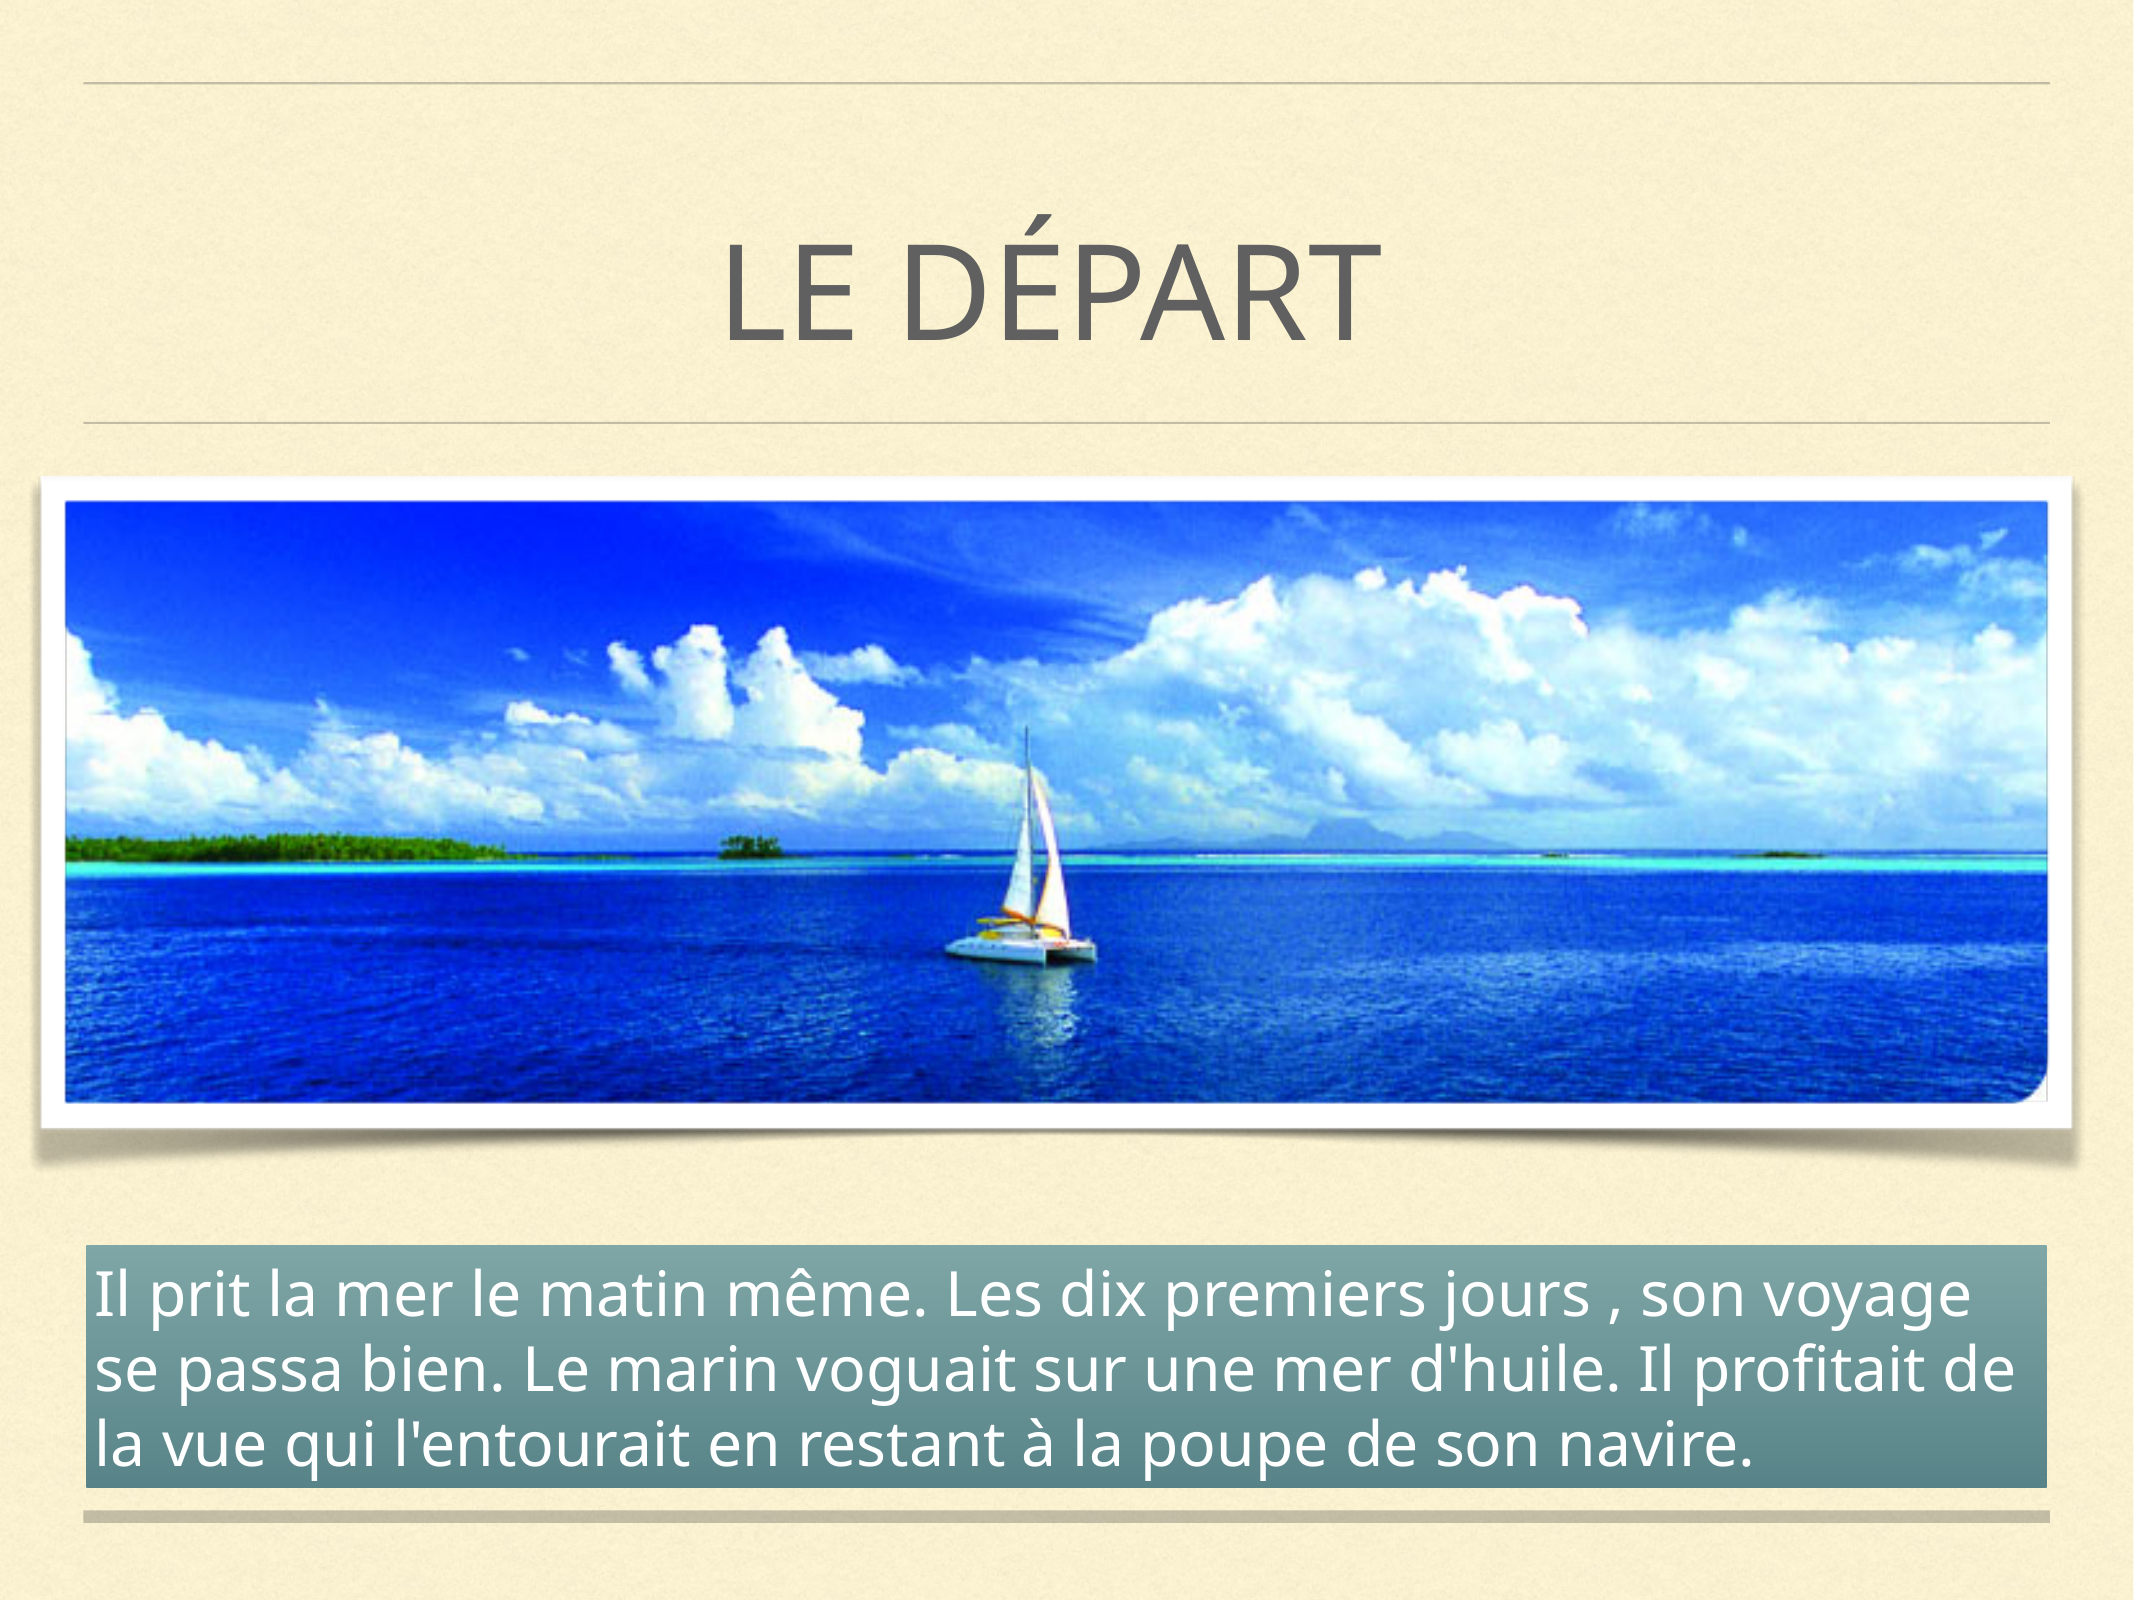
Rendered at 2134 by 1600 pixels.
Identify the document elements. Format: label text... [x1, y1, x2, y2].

title le départ [83, 131, 2050, 444]
picture [0, 0, 2134, 1600]
text_box Il prit la mer le matin même. Les dix premiers jours , son voyage se passa bien. Le marin voguait sur une mer d'huile. Il profitait de la vue qui l'entourait en restant à la poupe de son navire. [86, 1245, 2047, 1488]
